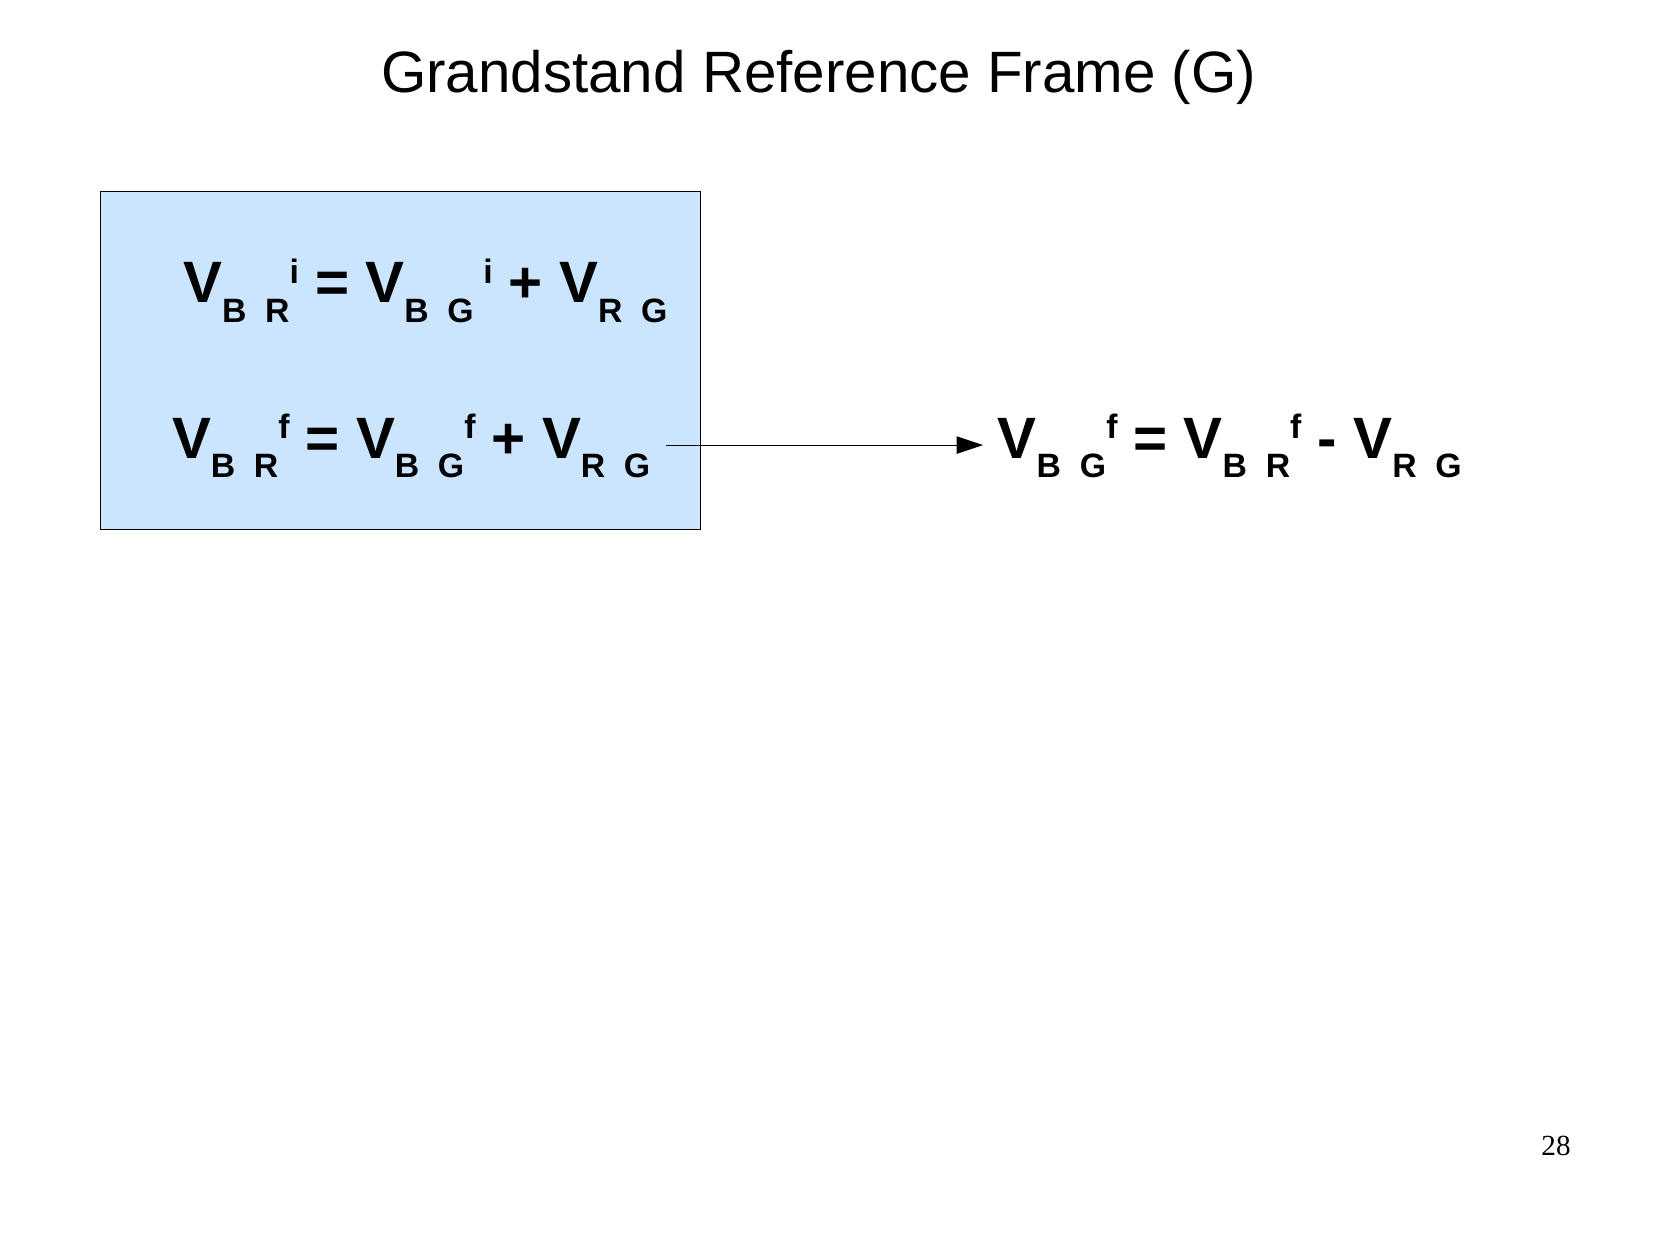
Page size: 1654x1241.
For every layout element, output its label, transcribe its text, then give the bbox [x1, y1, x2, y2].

text_box VB Ri = VB G i + VR G [168, 242, 684, 337]
text_box VB Rf = VB Gf + VR G [157, 398, 667, 493]
text_box [100, 191, 701, 530]
text_box VB Gf = VB Rf - VR G [983, 398, 1478, 493]
text_box Grandstand Reference Frame (G) [366, 32, 1288, 113]
